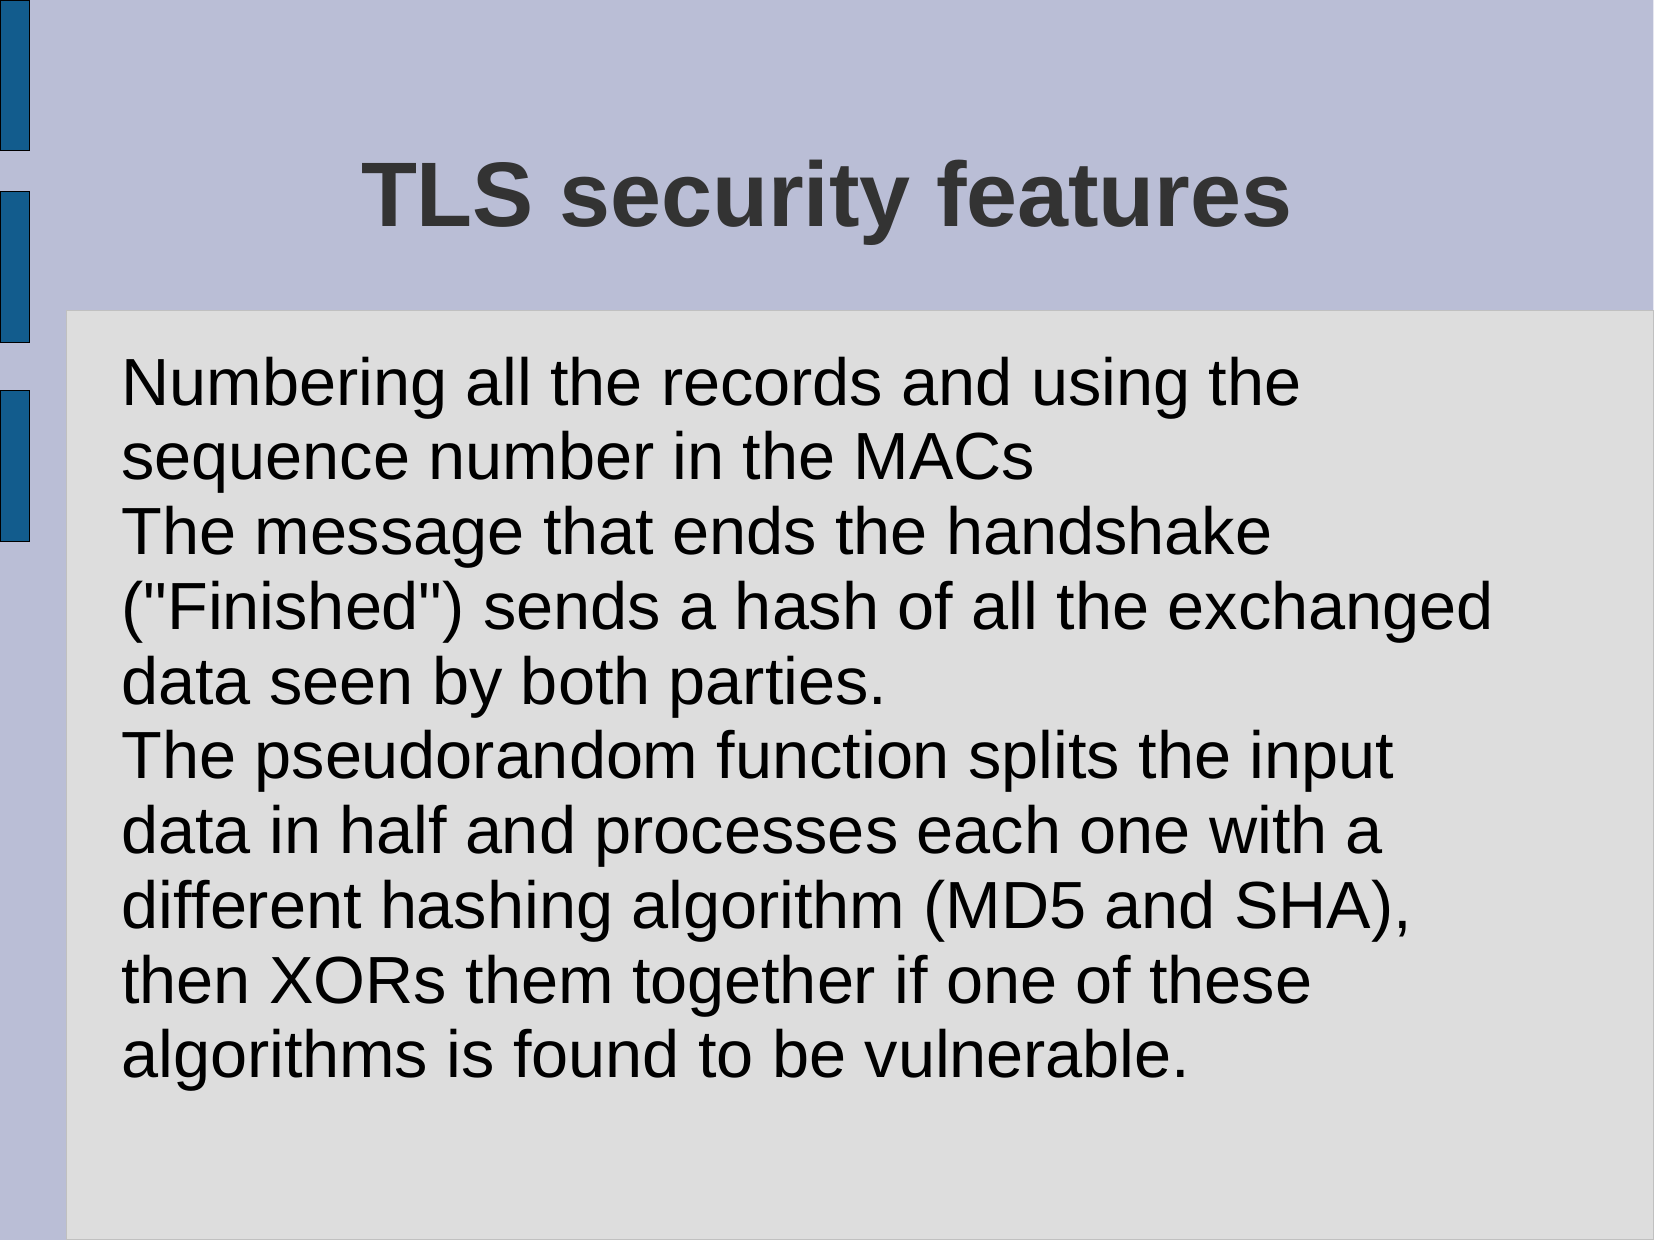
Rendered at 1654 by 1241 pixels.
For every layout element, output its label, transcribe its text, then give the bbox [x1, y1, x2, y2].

list Numbering all the records and using the sequence number in the MACs The message that ends the handshake ("Finished") sends a hash of all the exchanged data seen by both parties. The pseudorandom function splits the input data in half and processes each one with a different hashing algorithm (MD5 and SHA), then XORs them together if one of these algorithms is found to be vulnerable. [121, 344, 1534, 1176]
title TLS security features [121, 91, 1534, 299]
